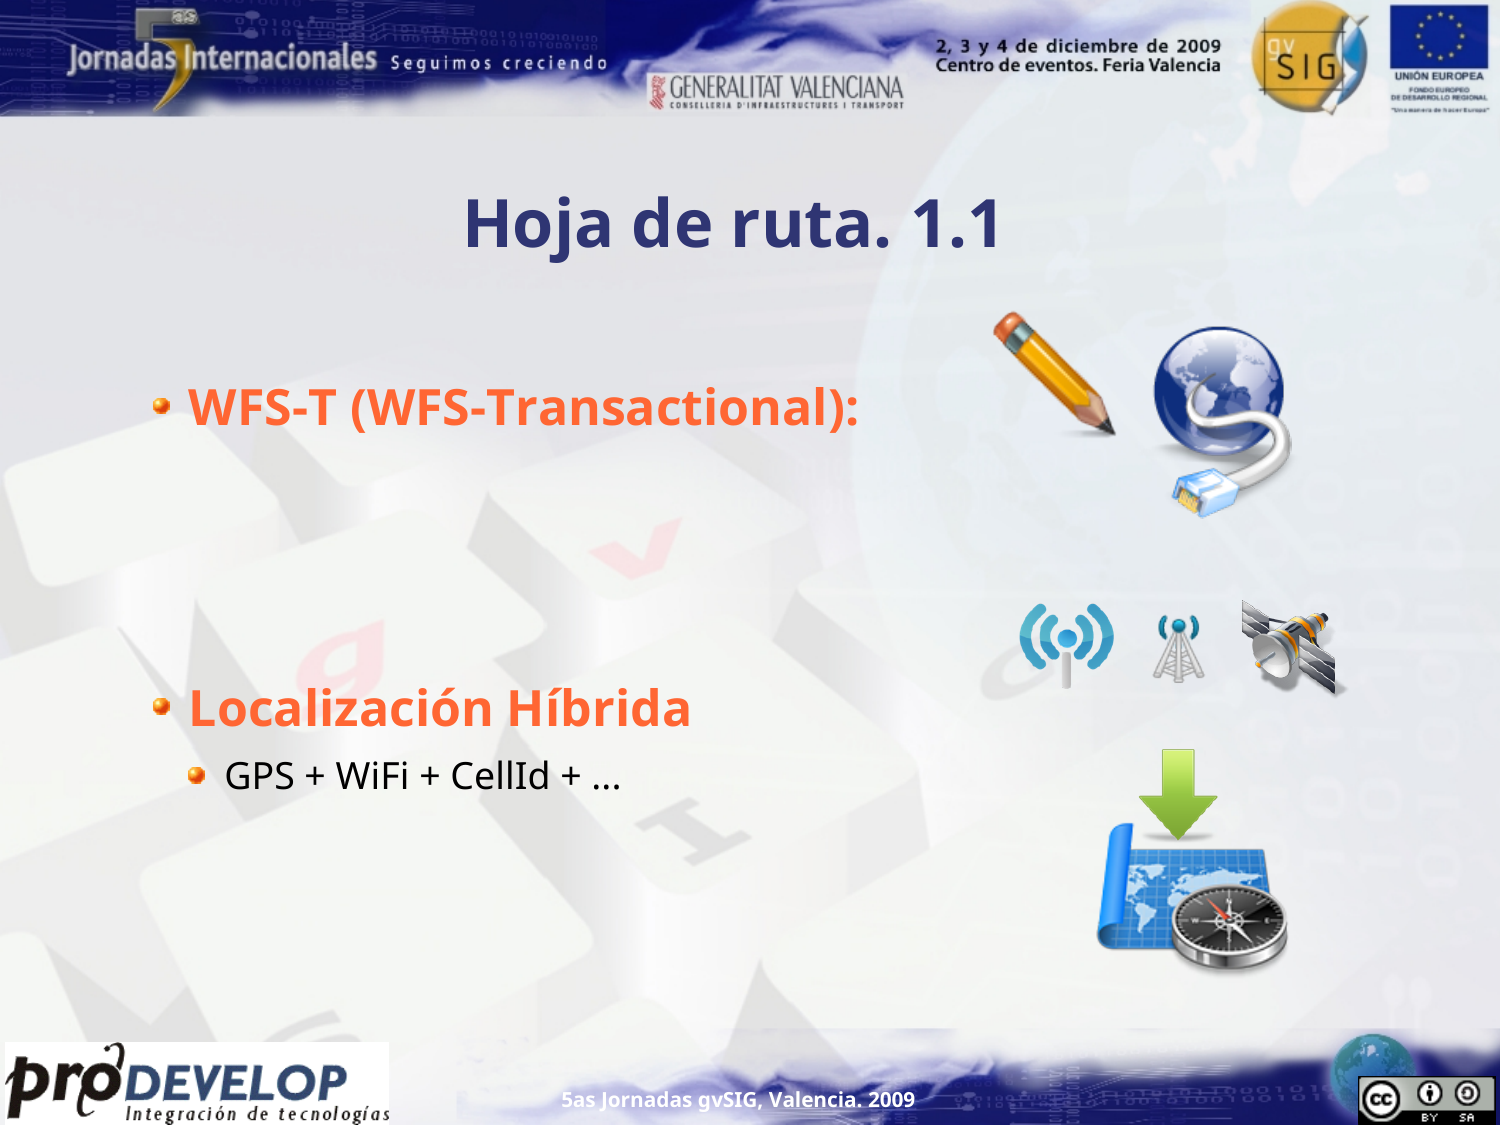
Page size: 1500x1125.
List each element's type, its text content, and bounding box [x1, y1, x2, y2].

picture [0, 0, 1500, 1125]
title Hoja de ruta. 1.1 [59, 118, 1410, 325]
list WFS-T (WFS-Transactional): Localización Híbrida GPS + WiFi + CellId + ... [118, 372, 1034, 857]
